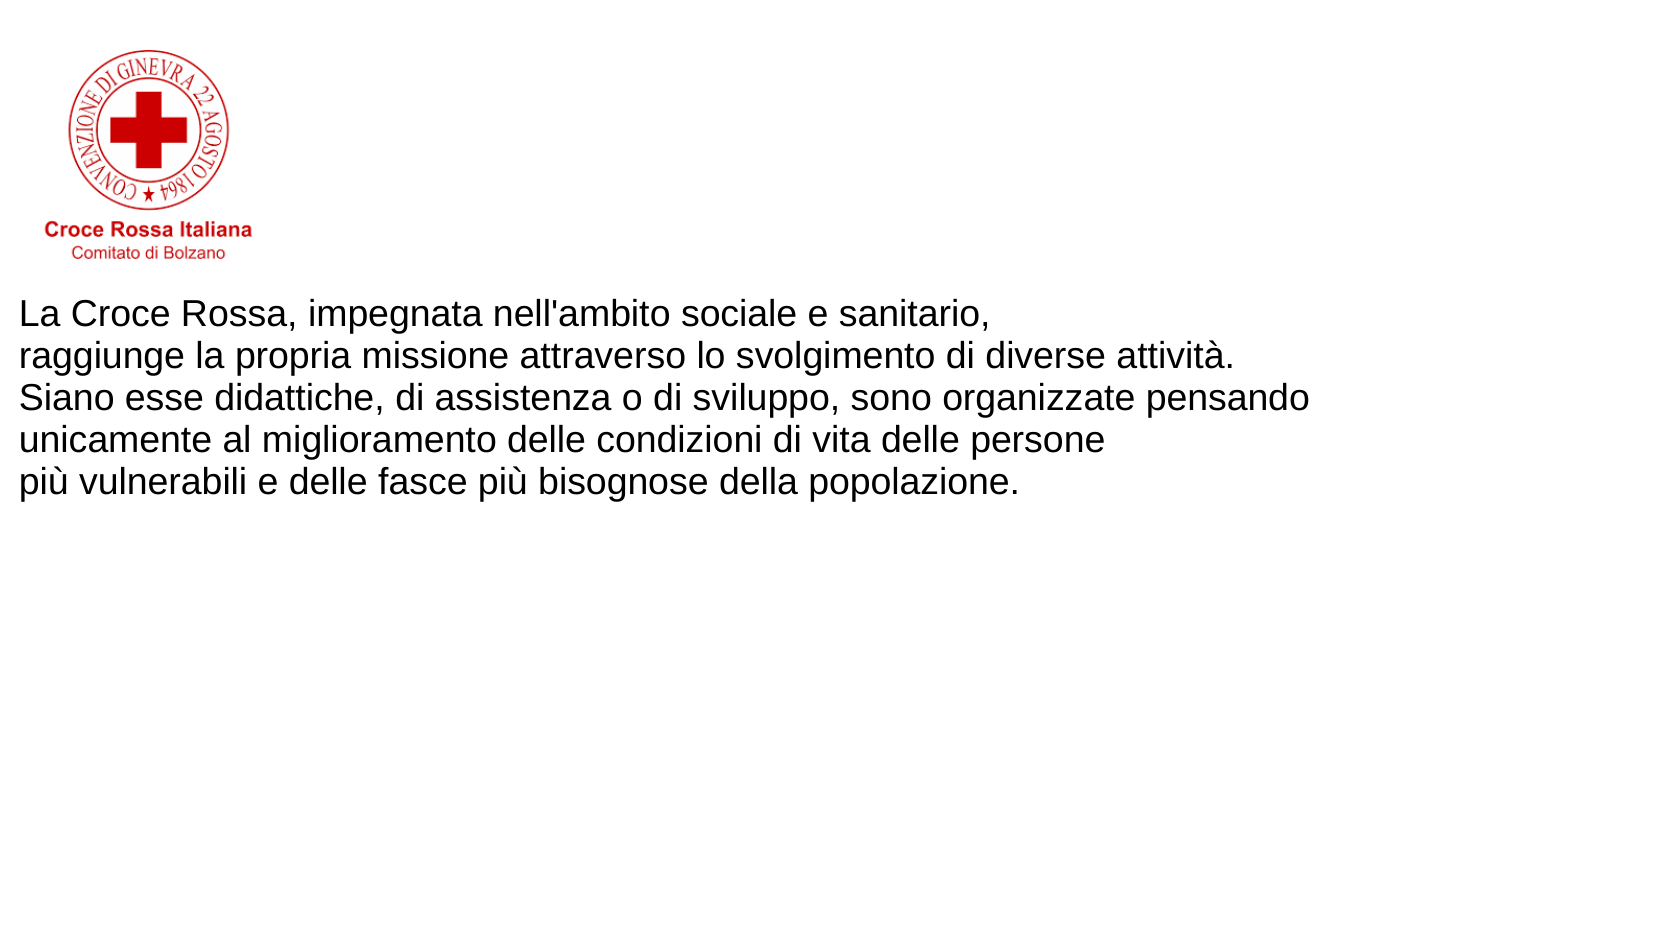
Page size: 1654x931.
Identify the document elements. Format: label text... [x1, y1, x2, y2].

text_box La Croce Rossa, impegnata nell'ambito sociale e sanitario, raggiunge la propria missione attraverso lo svolgimento di diverse attività. Siano esse didattiche, di assistenza o di sviluppo, sono organizzate pensando unicamente al miglioramento delle condizioni di vita delle persone più vulnerabili e delle fasce più bisognose della popolazione. [4, 284, 1531, 594]
picture [30, 50, 265, 284]
